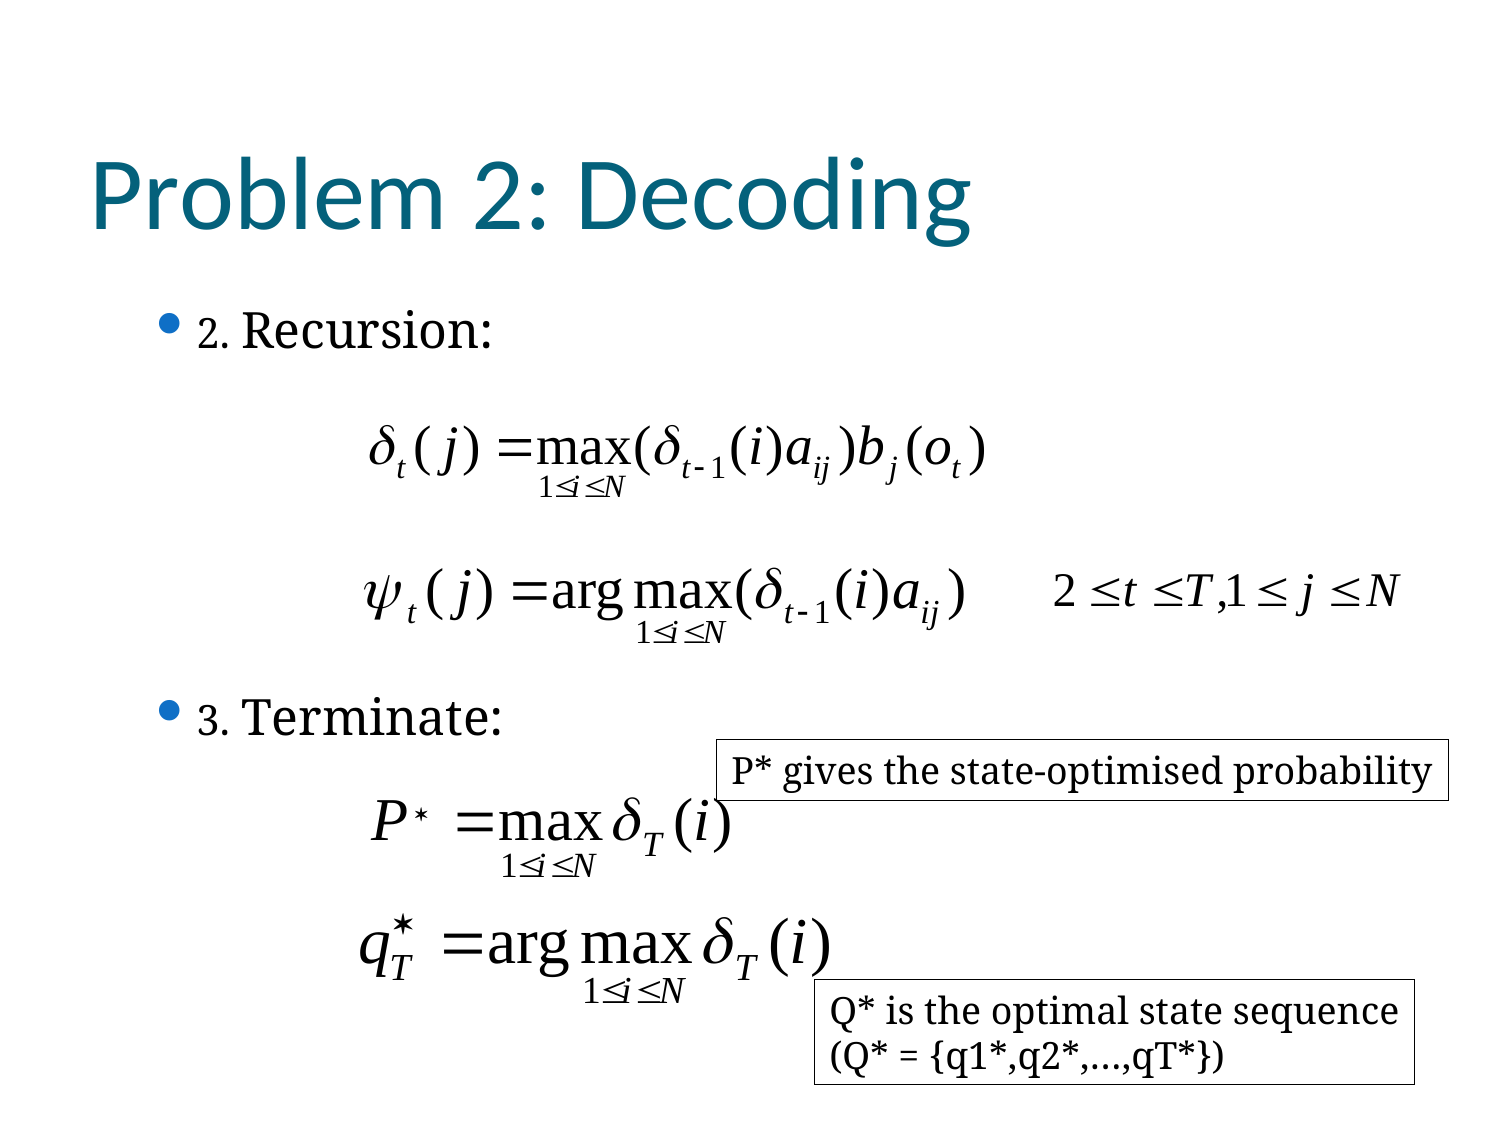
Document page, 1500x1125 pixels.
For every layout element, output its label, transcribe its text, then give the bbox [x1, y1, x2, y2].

list 2. Recursion: 3. Terminate: [76, 290, 740, 929]
chart [348, 893, 845, 1019]
chart [360, 408, 998, 511]
chart [360, 774, 745, 892]
title Problem 2: Decoding [75, 75, 1426, 301]
text_box Q* is the optimal state sequence (Q* = {q1*,q2*,…,qT*}) [814, 979, 1415, 1085]
chart [360, 551, 975, 657]
text_box P* gives the state-optimised probability [716, 739, 1449, 801]
chart [1045, 562, 1412, 627]
